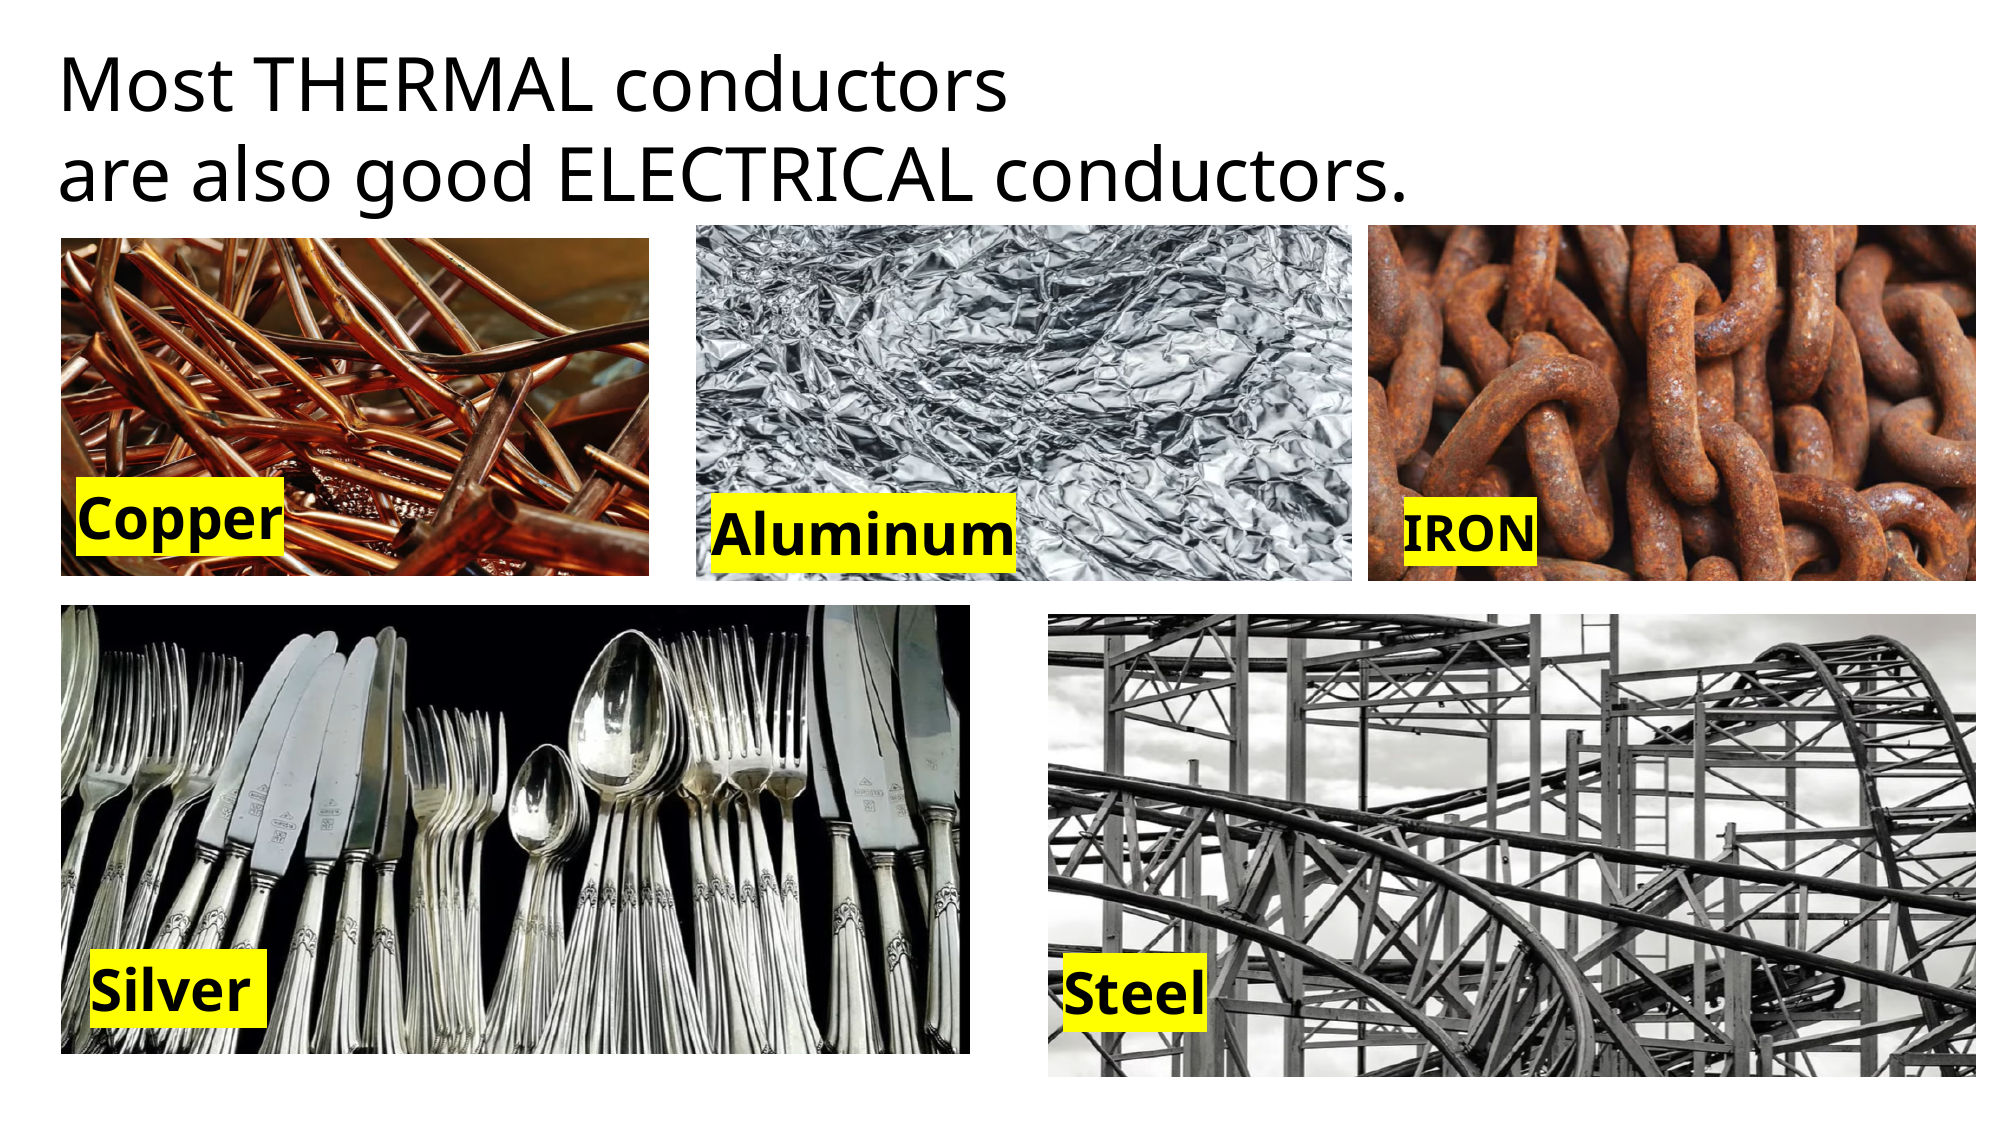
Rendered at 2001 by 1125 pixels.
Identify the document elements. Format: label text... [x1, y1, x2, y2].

text_box IRON [1388, 493, 1730, 570]
picture [1368, 225, 1976, 581]
text_box Most THERMAL conductors are also good ELECTRICAL conductors. [42, 28, 1927, 226]
text_box Steel [1048, 949, 1376, 1036]
picture [696, 576, 1352, 581]
picture [61, 605, 970, 1054]
picture [61, 238, 649, 576]
picture [1048, 614, 1976, 1077]
picture [696, 225, 1352, 489]
text_box Aluminum [696, 489, 1697, 576]
text_box Silver [74, 945, 1075, 1032]
text_box Copper [61, 473, 424, 560]
